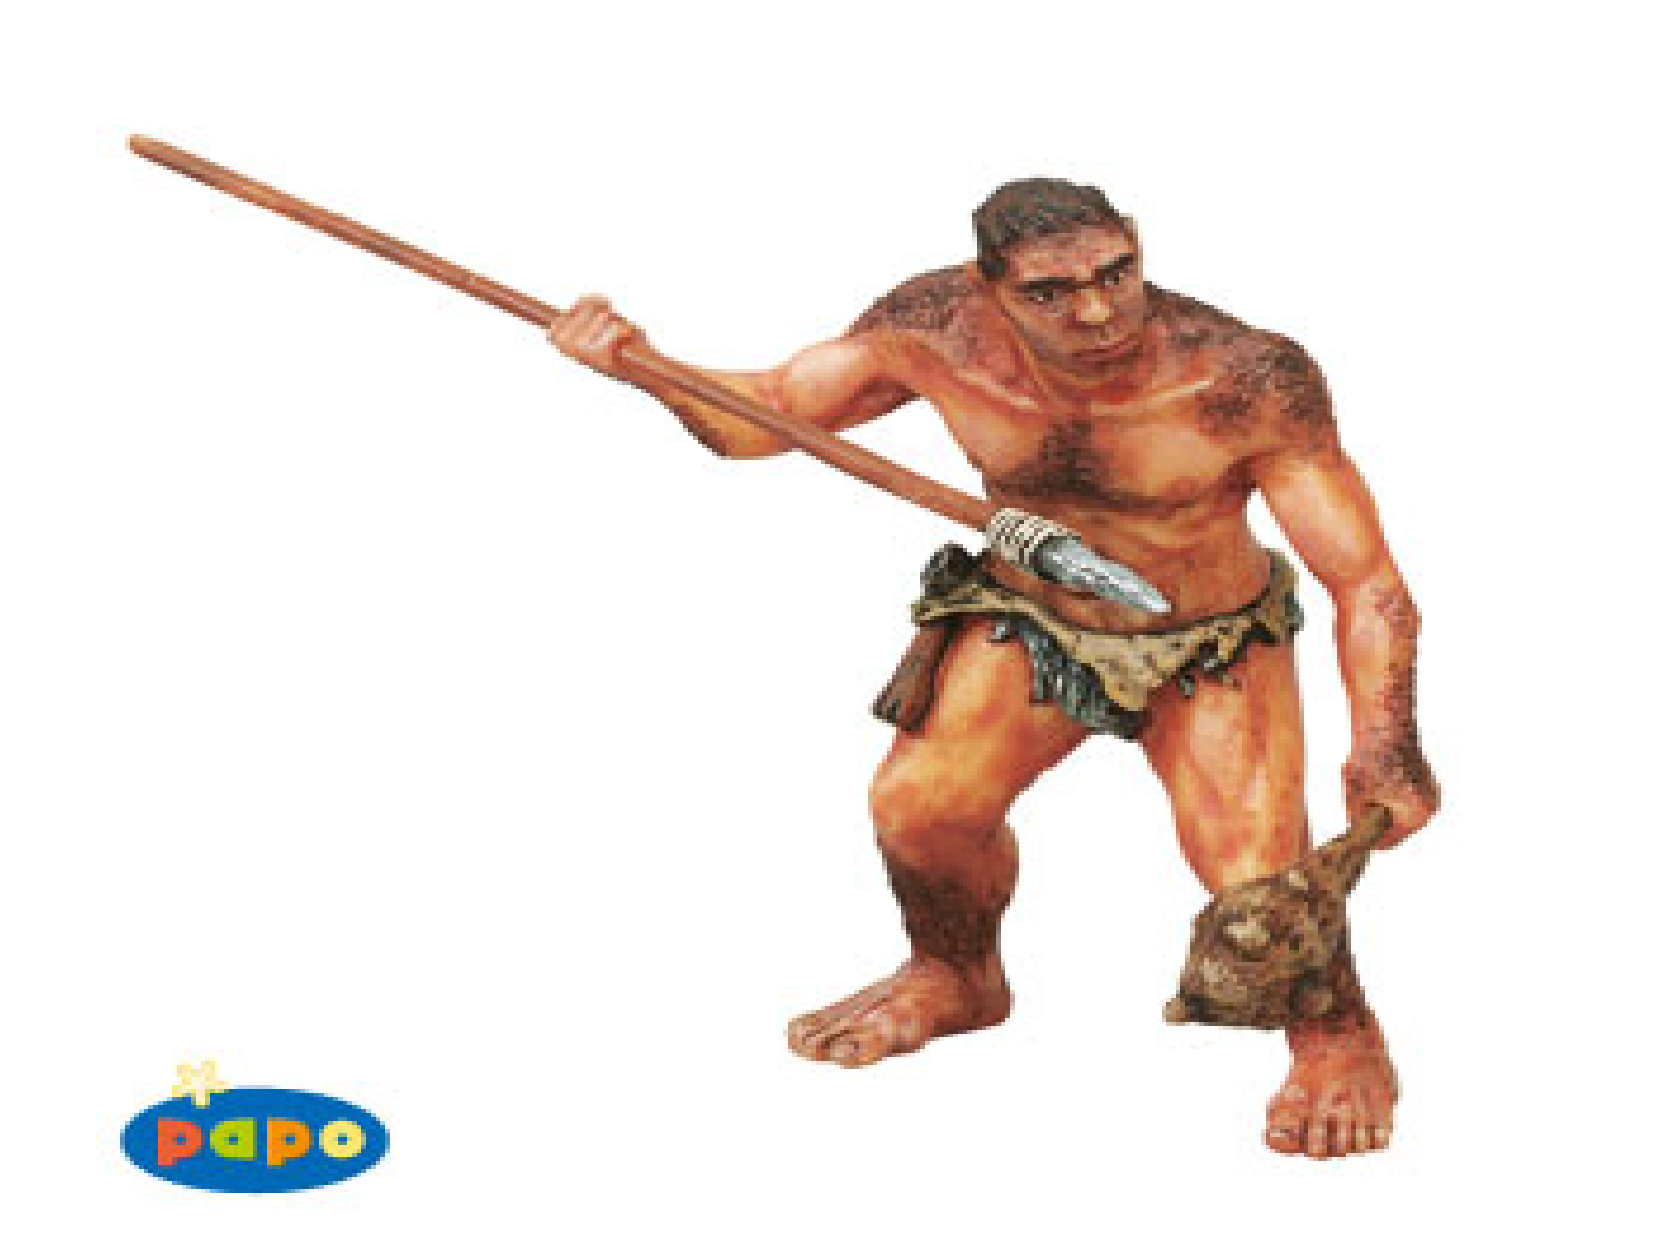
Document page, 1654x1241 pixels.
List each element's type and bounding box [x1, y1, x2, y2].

picture [59, 0, 1536, 1241]
